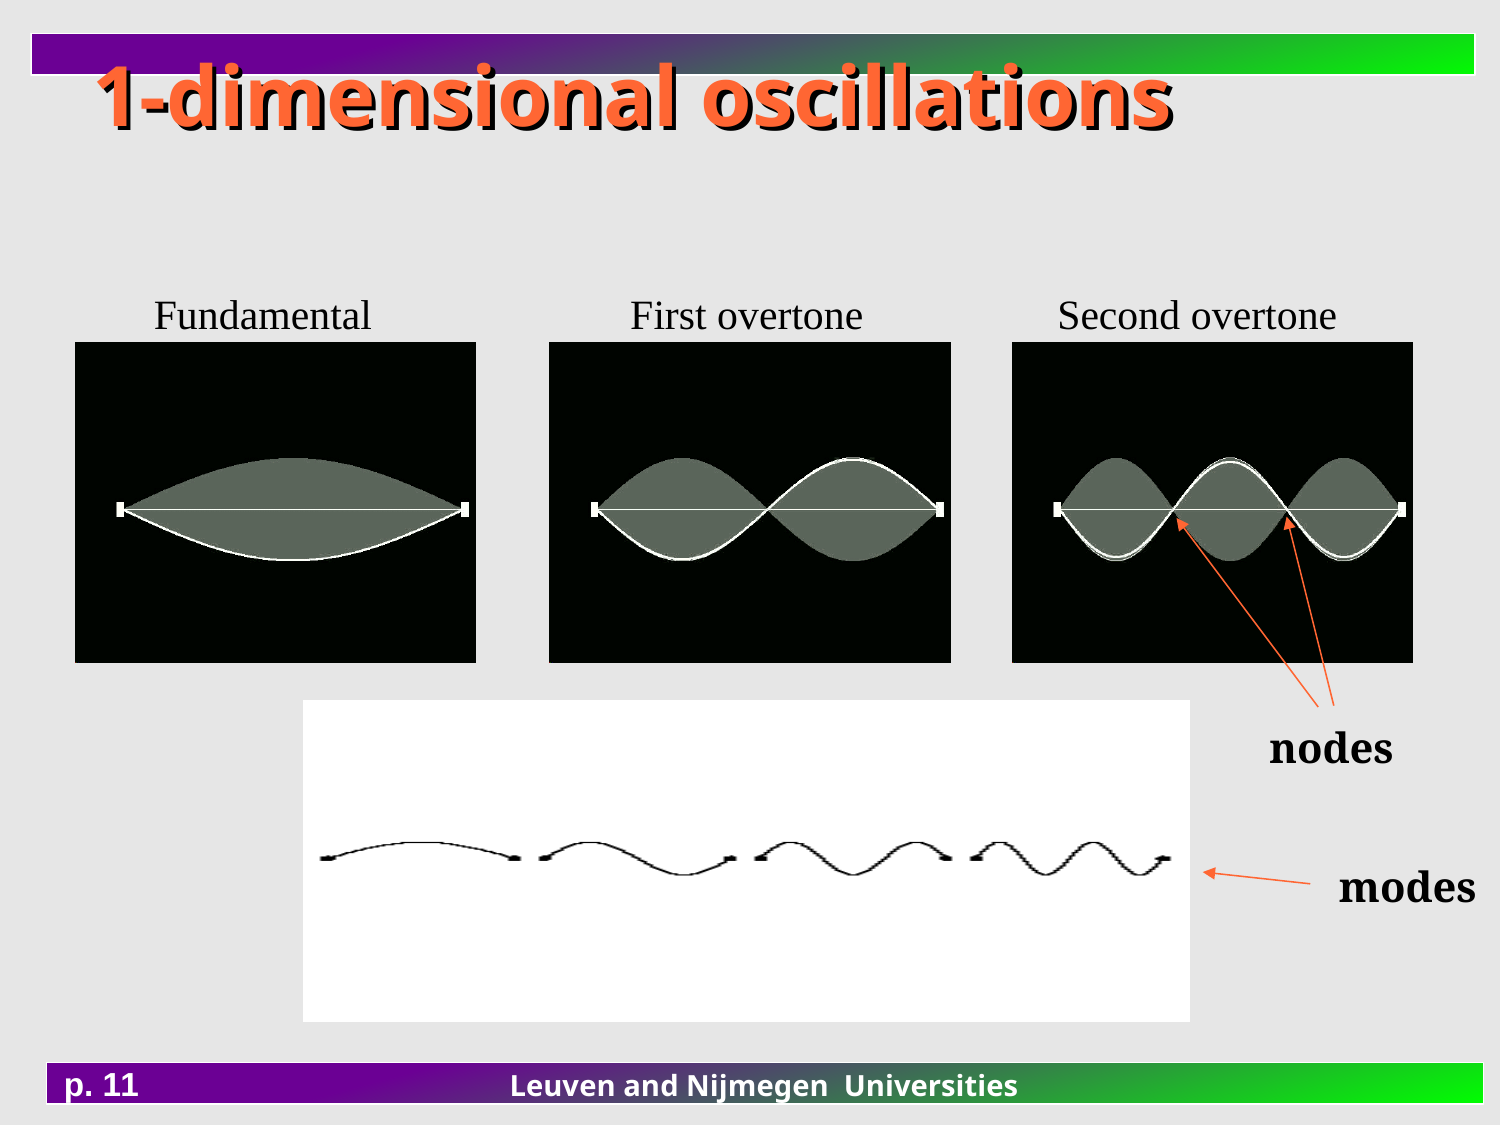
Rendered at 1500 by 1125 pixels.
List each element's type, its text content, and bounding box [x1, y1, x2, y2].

text_box First overtone [615, 284, 901, 351]
text_box nodes [1233, 706, 1464, 808]
title 1-dimensional oscillations [77, 0, 1428, 188]
text_box modes [1324, 846, 1472, 912]
picture [75, 342, 476, 663]
picture [1012, 342, 1413, 663]
text_box Second overtone [1042, 284, 1388, 351]
text_box Fundamental [139, 284, 413, 351]
picture [303, 700, 1190, 1022]
picture [549, 342, 951, 663]
